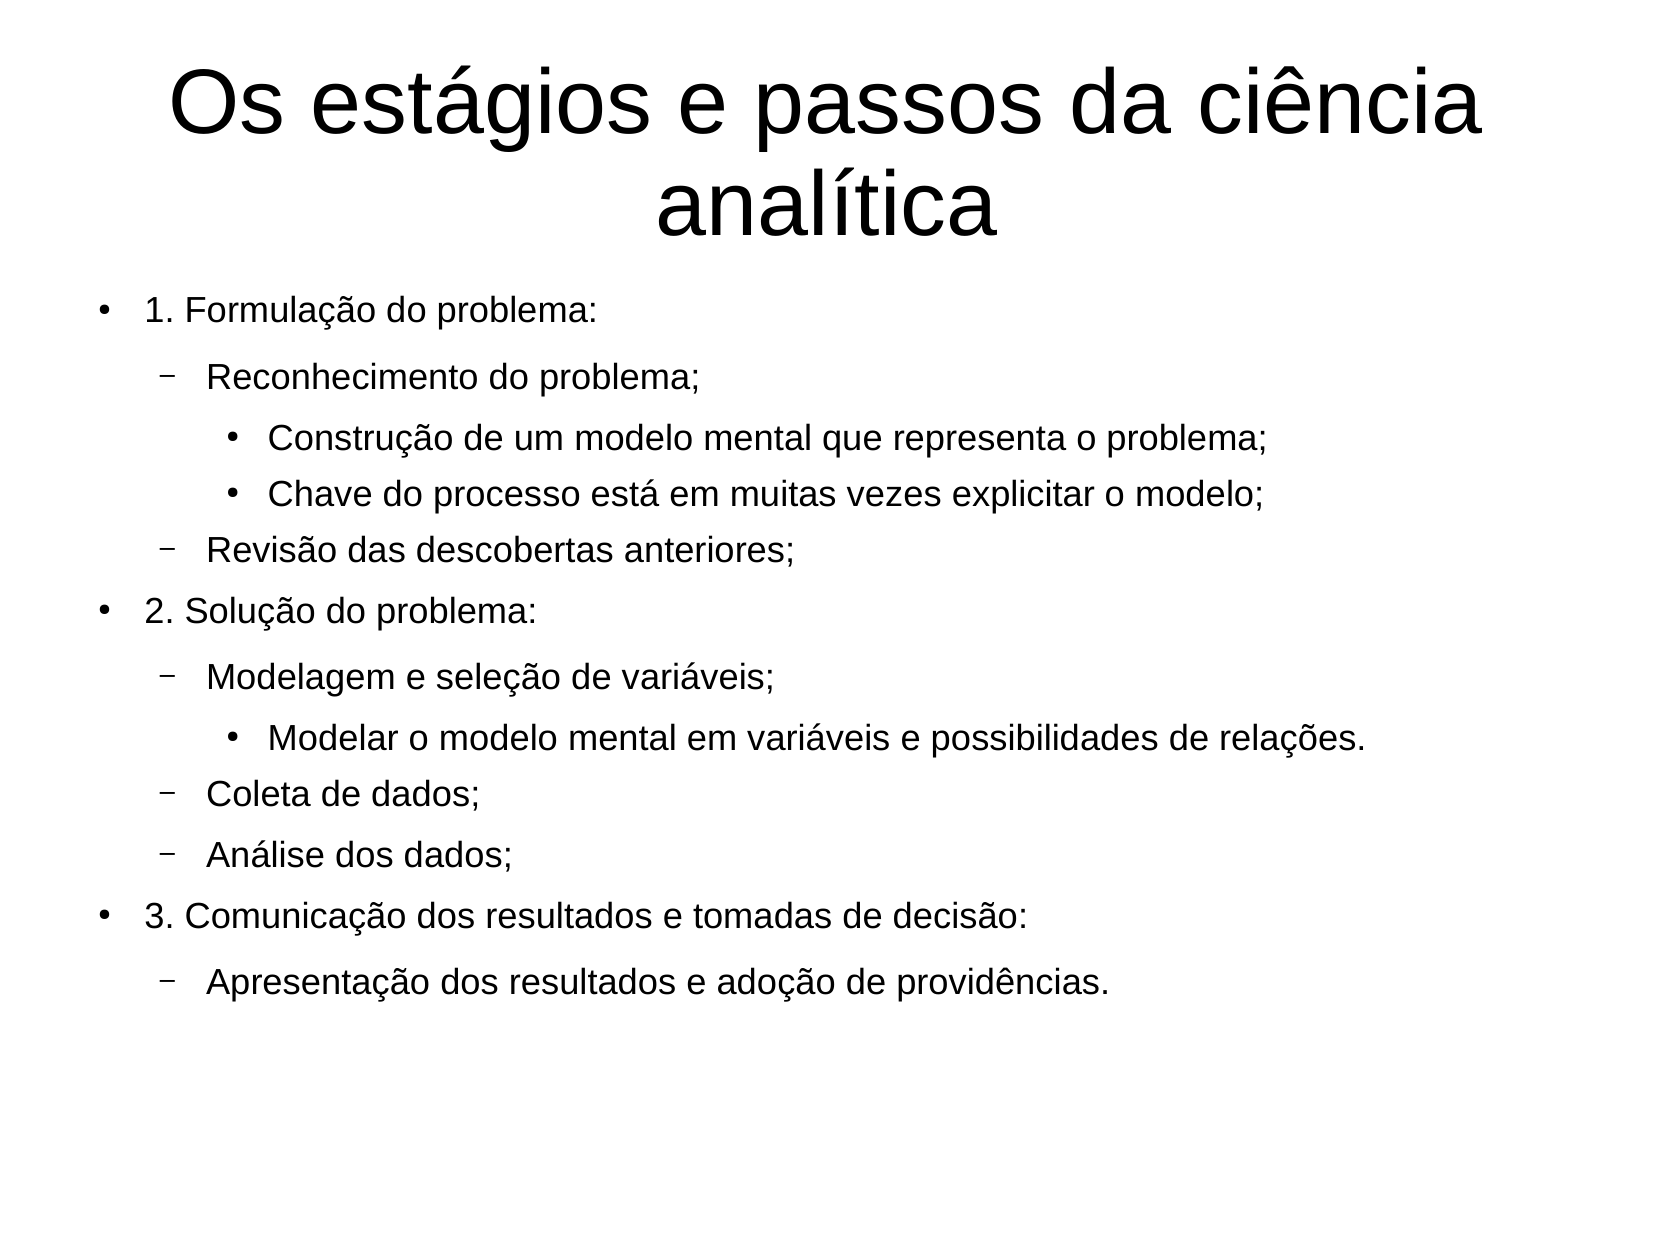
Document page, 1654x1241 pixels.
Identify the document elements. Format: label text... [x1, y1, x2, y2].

title Os estágios e passos da ciência analítica [82, 49, 1571, 257]
list 1. Formulação do problema: Reconhecimento do problema; Construção de um modelo mental que representa o problema; Chave do processo está em muitas vezes explicitar o modelo; Revisão das descobertas anteriores; 2. Solução do problema: Modelagem e seleção de variáveis; Modelar o modelo mental em variáveis e possibilidades de relações. Coleta de dados; Análise dos dados; 3. Comunicação dos resultados e tomadas de decisão: Apresentação dos resultados e adoção de providências. [82, 290, 1571, 1010]
